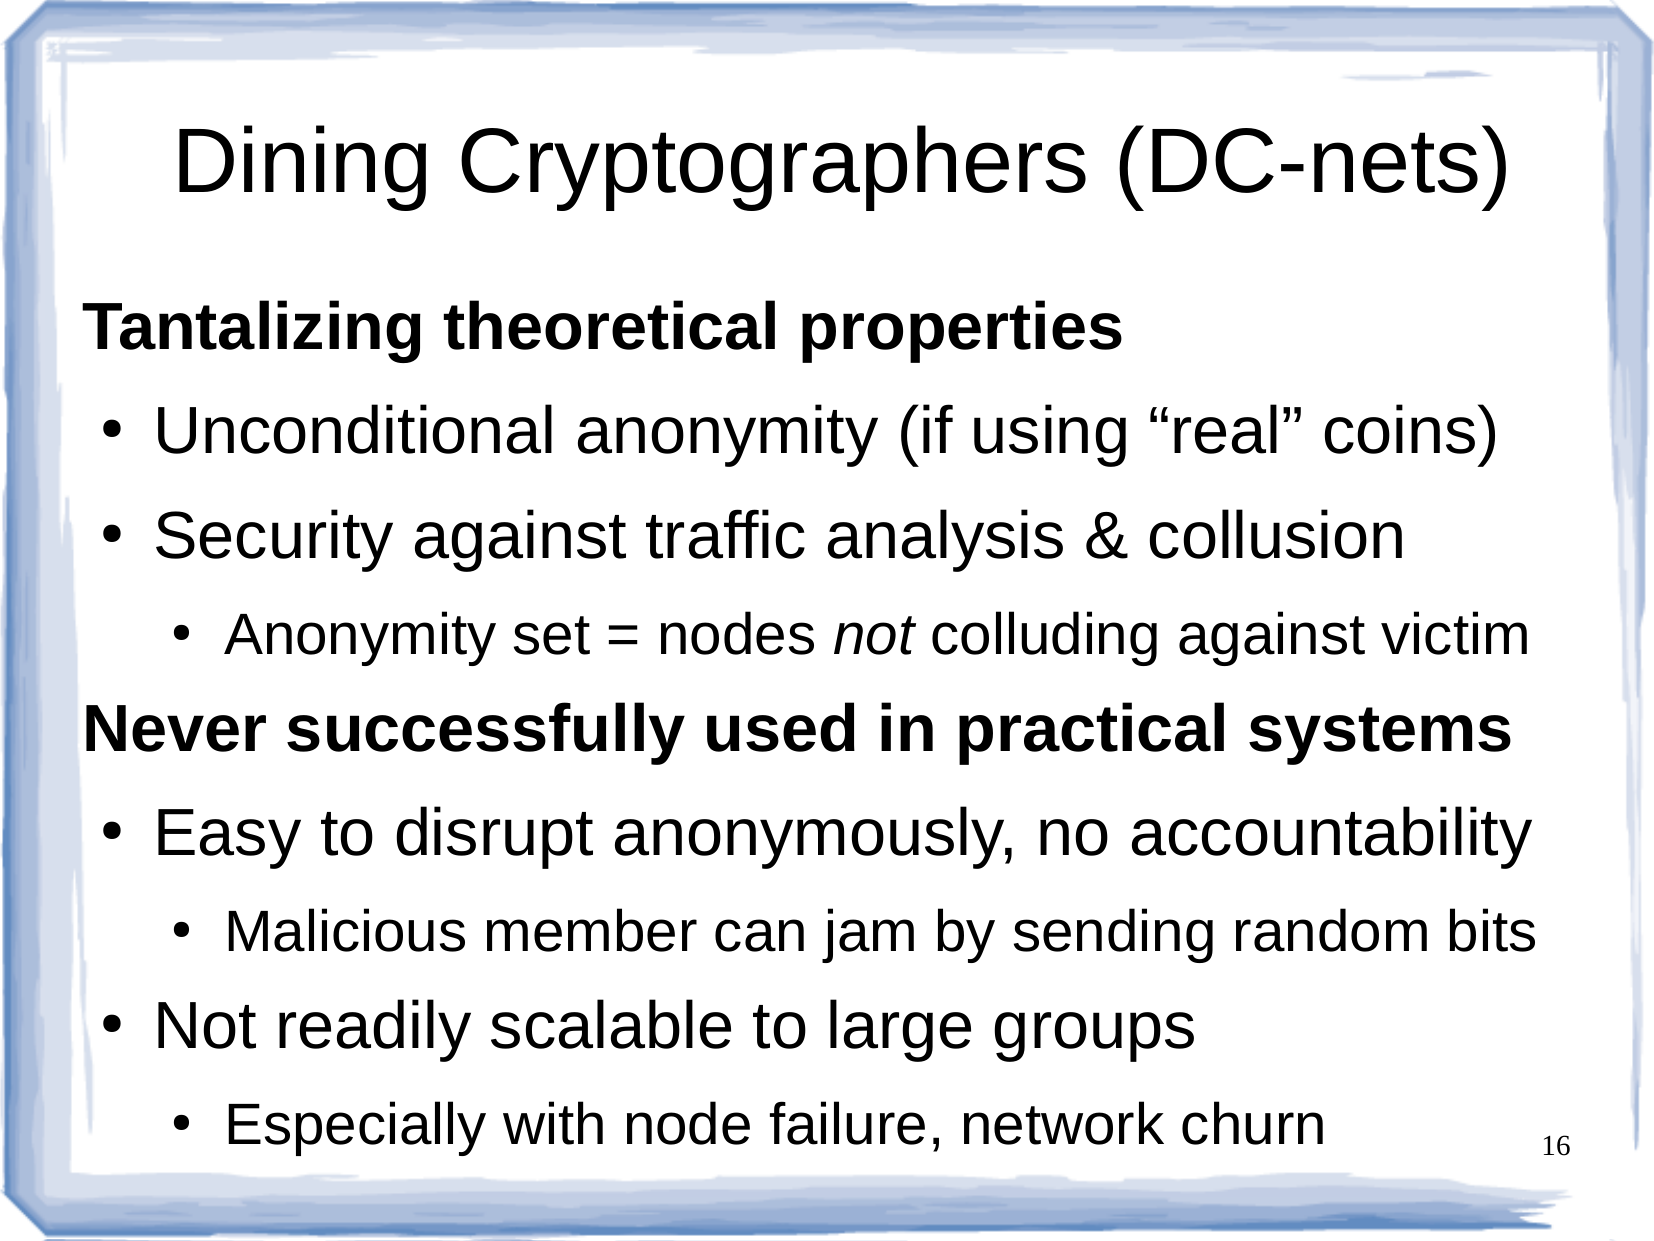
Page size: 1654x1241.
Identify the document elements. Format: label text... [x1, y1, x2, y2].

picture [0, 0, 1654, 1241]
list Tantalizing theoretical properties Unconditional anonymity (if using “real” coins) Security against traffic analysis & collusion Anonymity set = nodes not colluding against victim Never successfully used in practical systems Easy to disrupt anonymously, no accountability Malicious member can jam by sending random bits Not readily scalable to large groups Especially with node failure, network churn [82, 289, 1572, 1156]
title Dining Cryptographers (DC-nets) [82, 56, 1572, 249]
